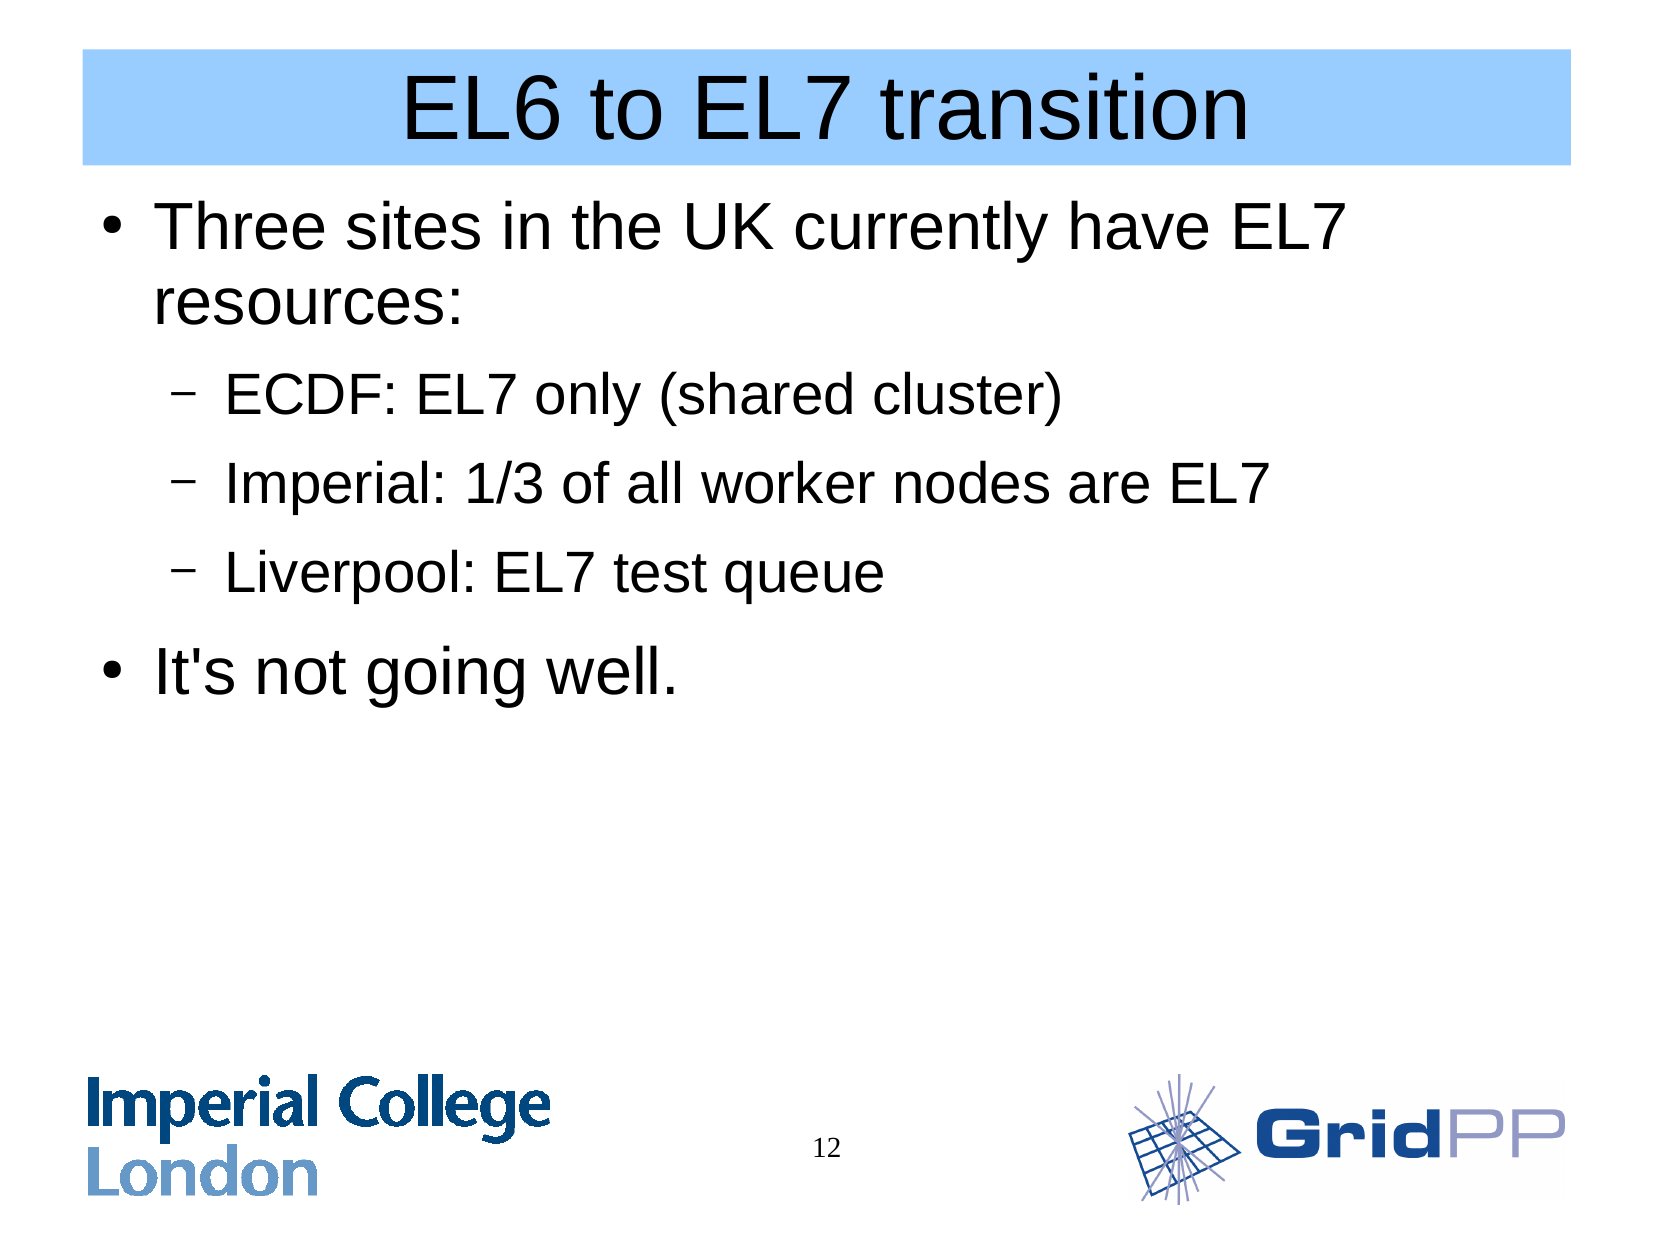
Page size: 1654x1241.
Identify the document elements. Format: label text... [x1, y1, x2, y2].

picture [88, 1075, 550, 1196]
picture [1128, 1075, 1565, 1205]
list Three sites in the UK currently have EL7 resources: ECDF: EL7 only (shared cluster) Imperial: 1/3 of all worker nodes are EL7 Liverpool: EL7 test queue It's not going well. [82, 188, 1571, 1075]
title EL6 to EL7 transition [82, 49, 1571, 166]
